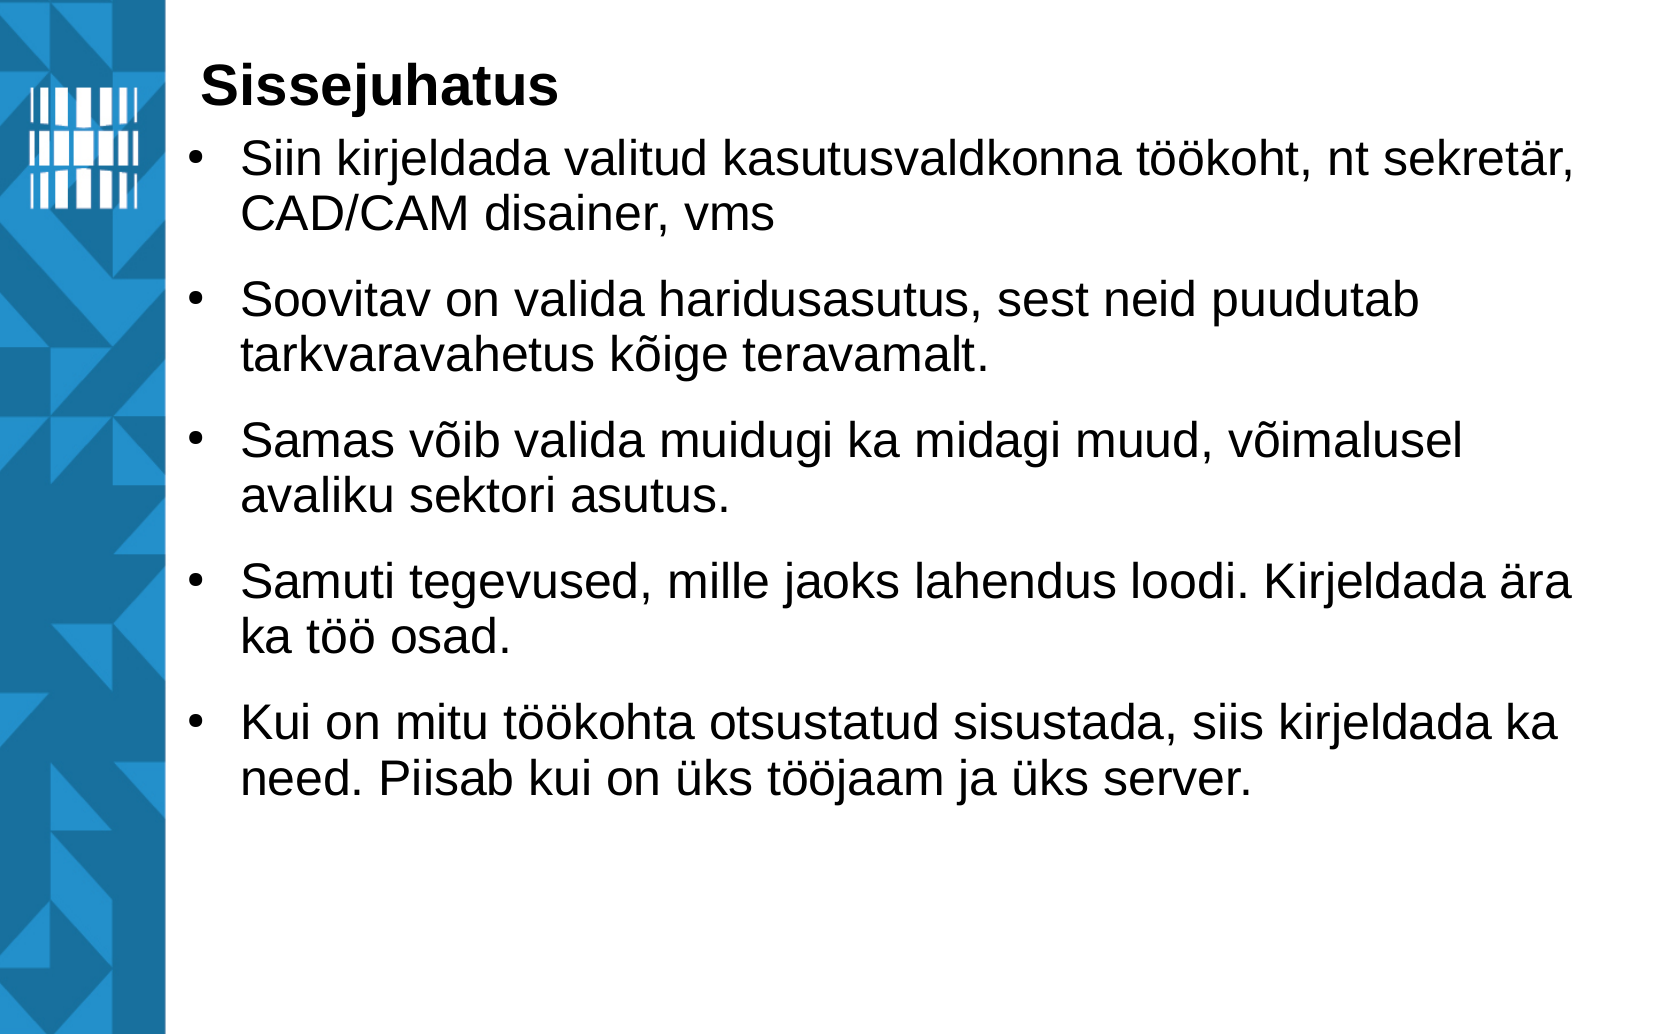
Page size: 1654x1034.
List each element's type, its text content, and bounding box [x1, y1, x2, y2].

title Sissejuhatus [200, 41, 1630, 129]
list Siin kirjeldada valitud kasutusvaldkonna töökoht, nt sekretär, CAD/CAM disainer, vms Soovitav on valida haridusasutus, sest neid puudutab tarkvaravahetus kõige teravamalt. Samas võib valida muidugi ka midagi muud, võimalusel avaliku sektori asutus. Samuti tegevused, mille jaoks lahendus loodi. Kirjeldada ära ka töö osad. Kui on mitu töökohta otsustatud sisustada, siis kirjeldada ka need. Piisab kui on üks tööjaam ja üks server. [169, 129, 1630, 997]
